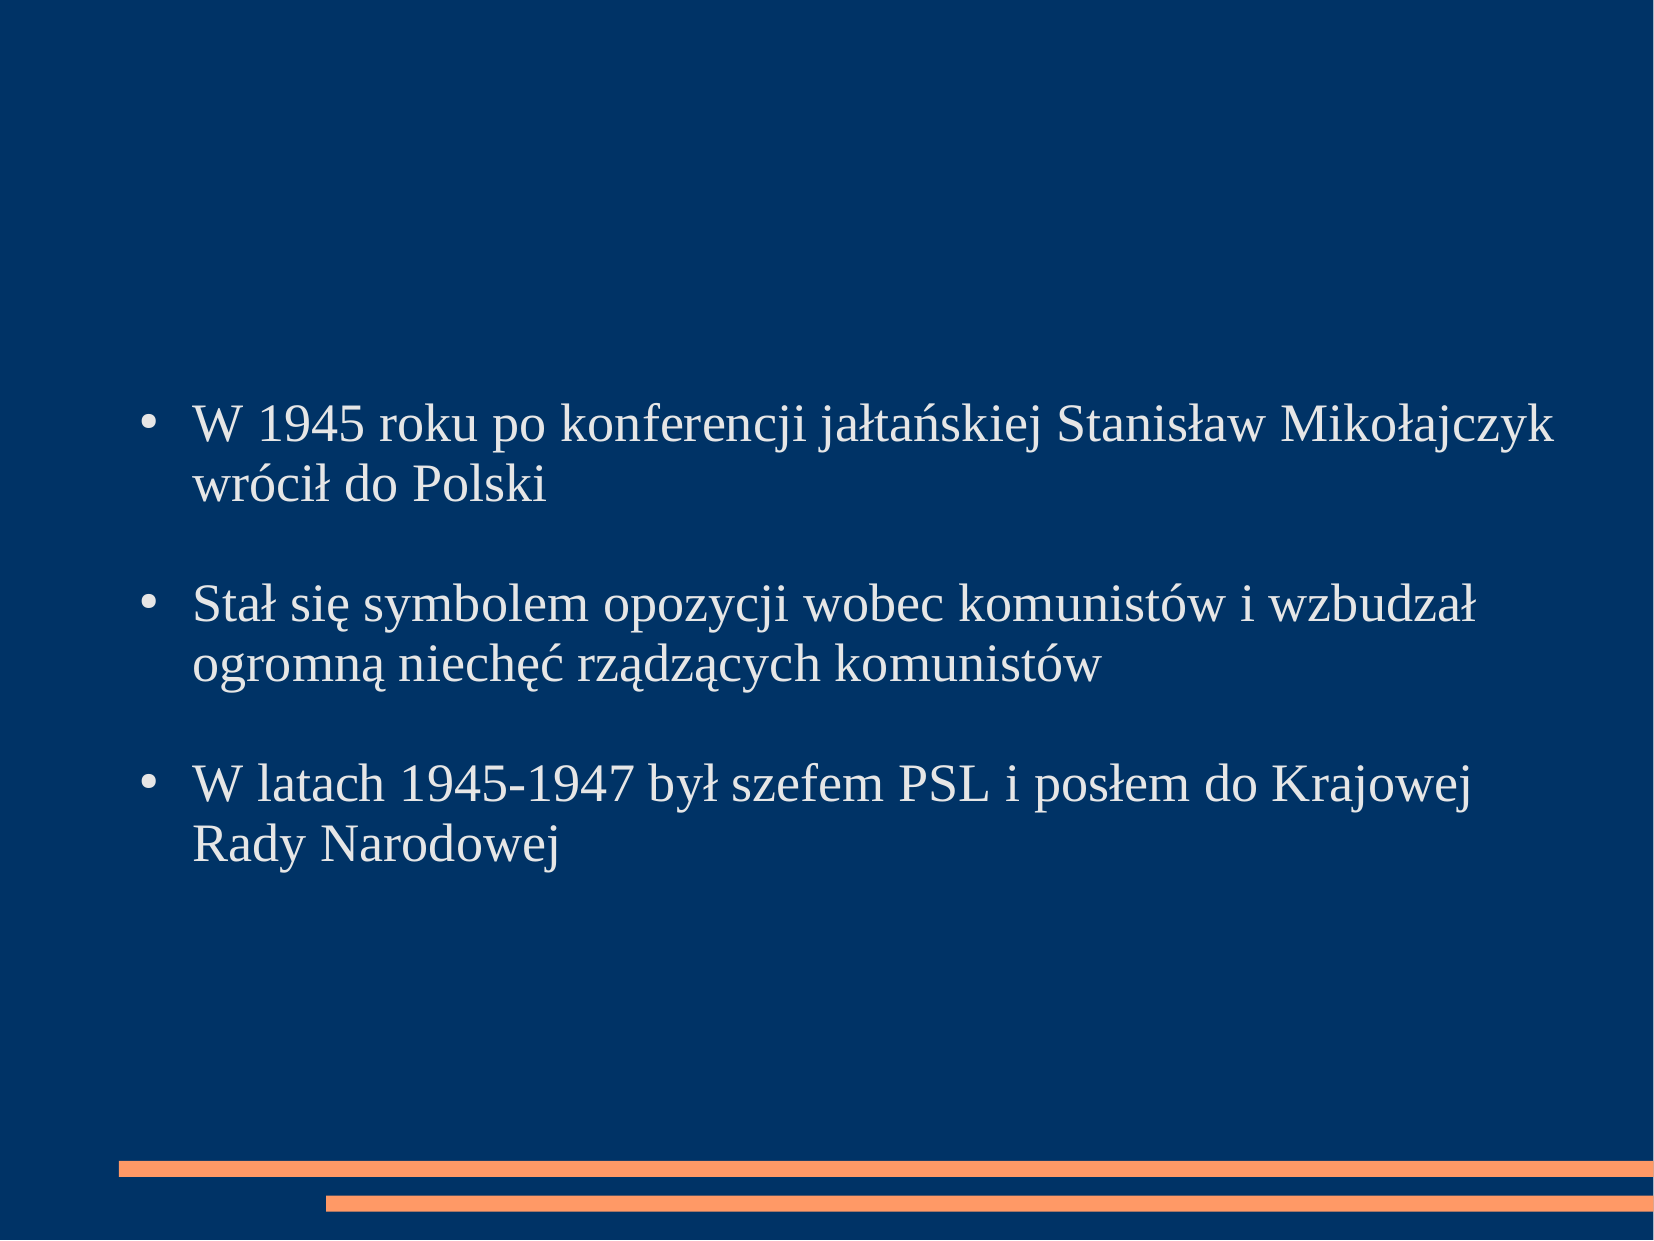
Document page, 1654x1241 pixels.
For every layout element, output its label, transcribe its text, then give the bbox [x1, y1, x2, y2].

list W 1945 roku po konferencji jałtańskiej Stanisław Mikołajczyk wrócił do Polski Stał się symbolem opozycji wobec komunistów i wzbudzał ogromną niechęć rządzących komunistów W latach 1945-1947 był szefem PSL i posłem do Krajowej Rady Narodowej [121, 392, 1561, 993]
